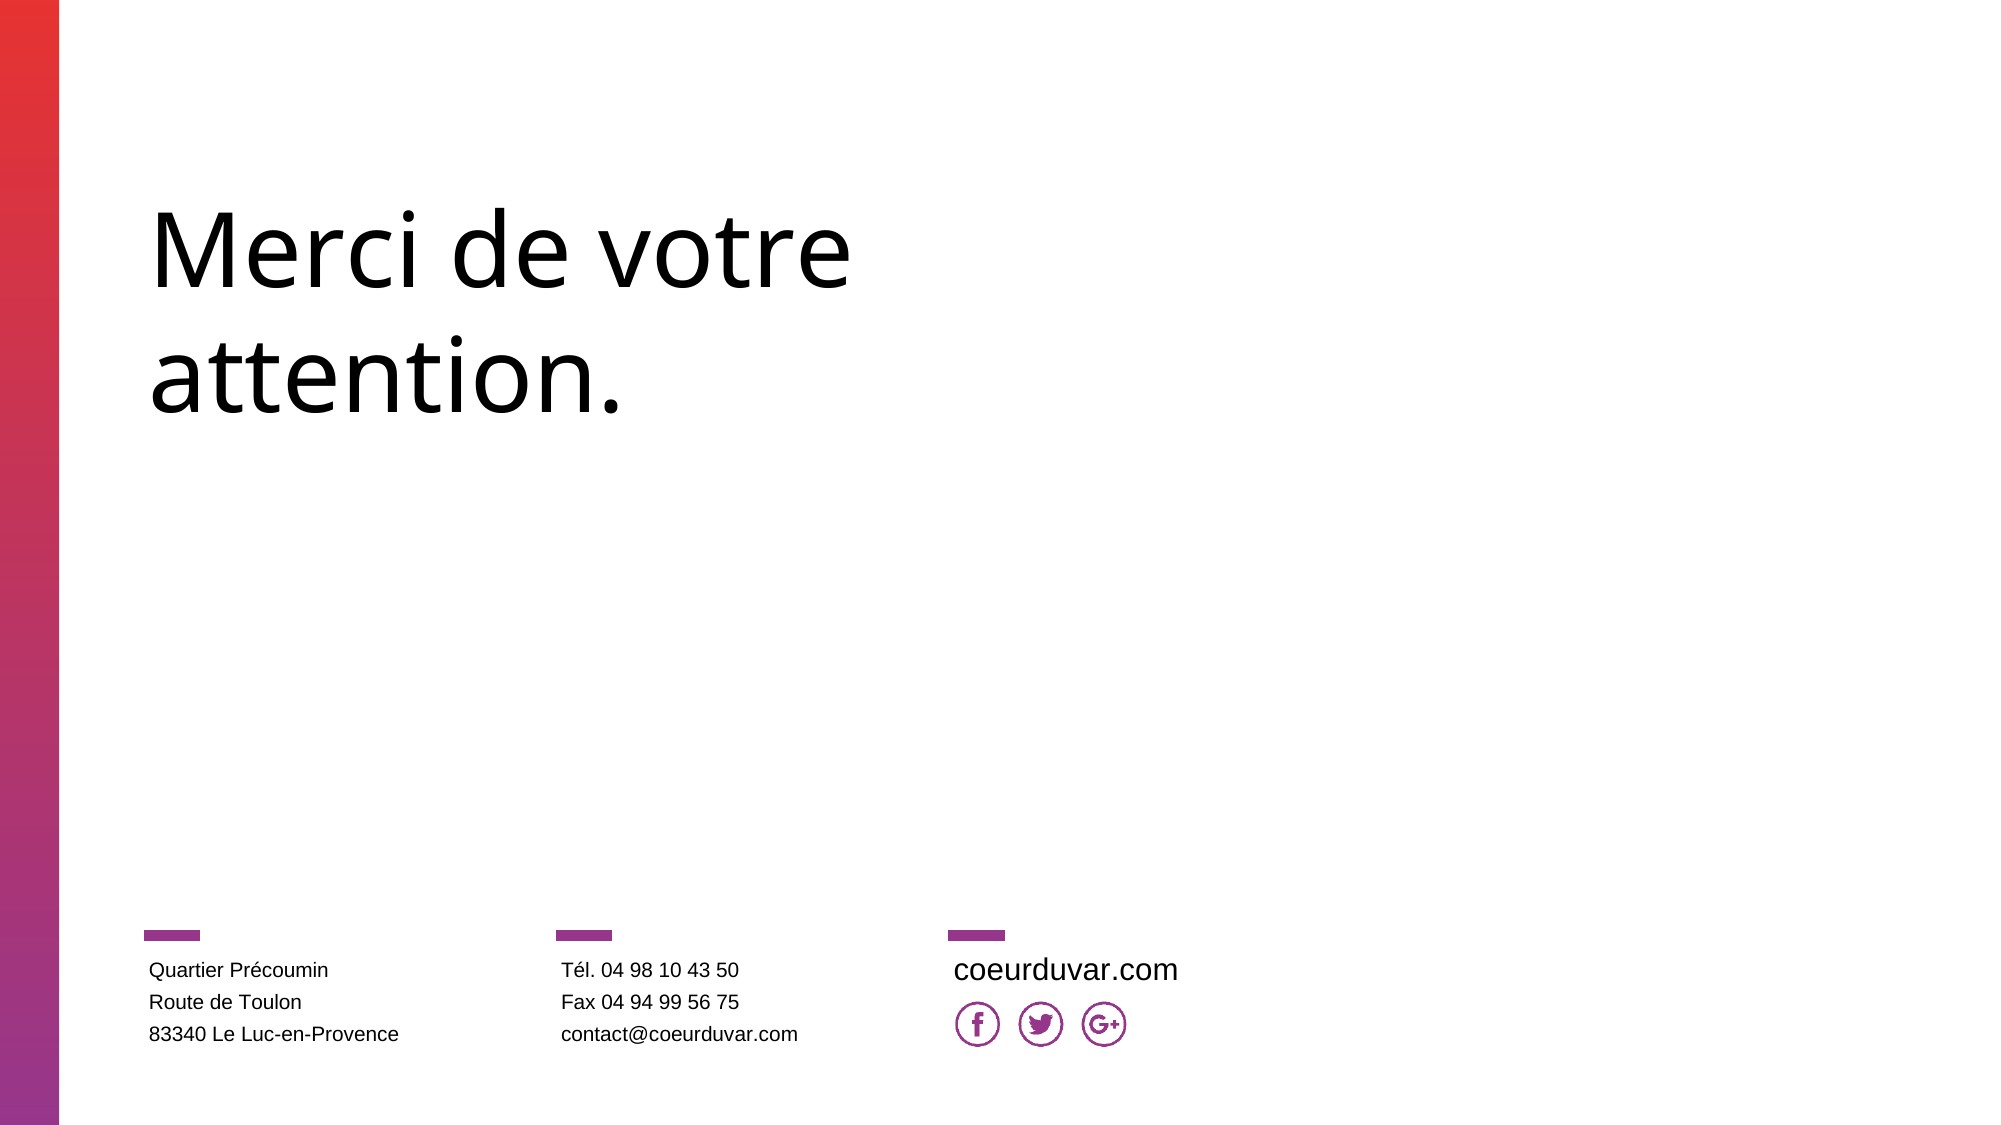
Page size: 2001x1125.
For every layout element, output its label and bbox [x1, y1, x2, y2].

picture [953, 999, 1128, 1048]
